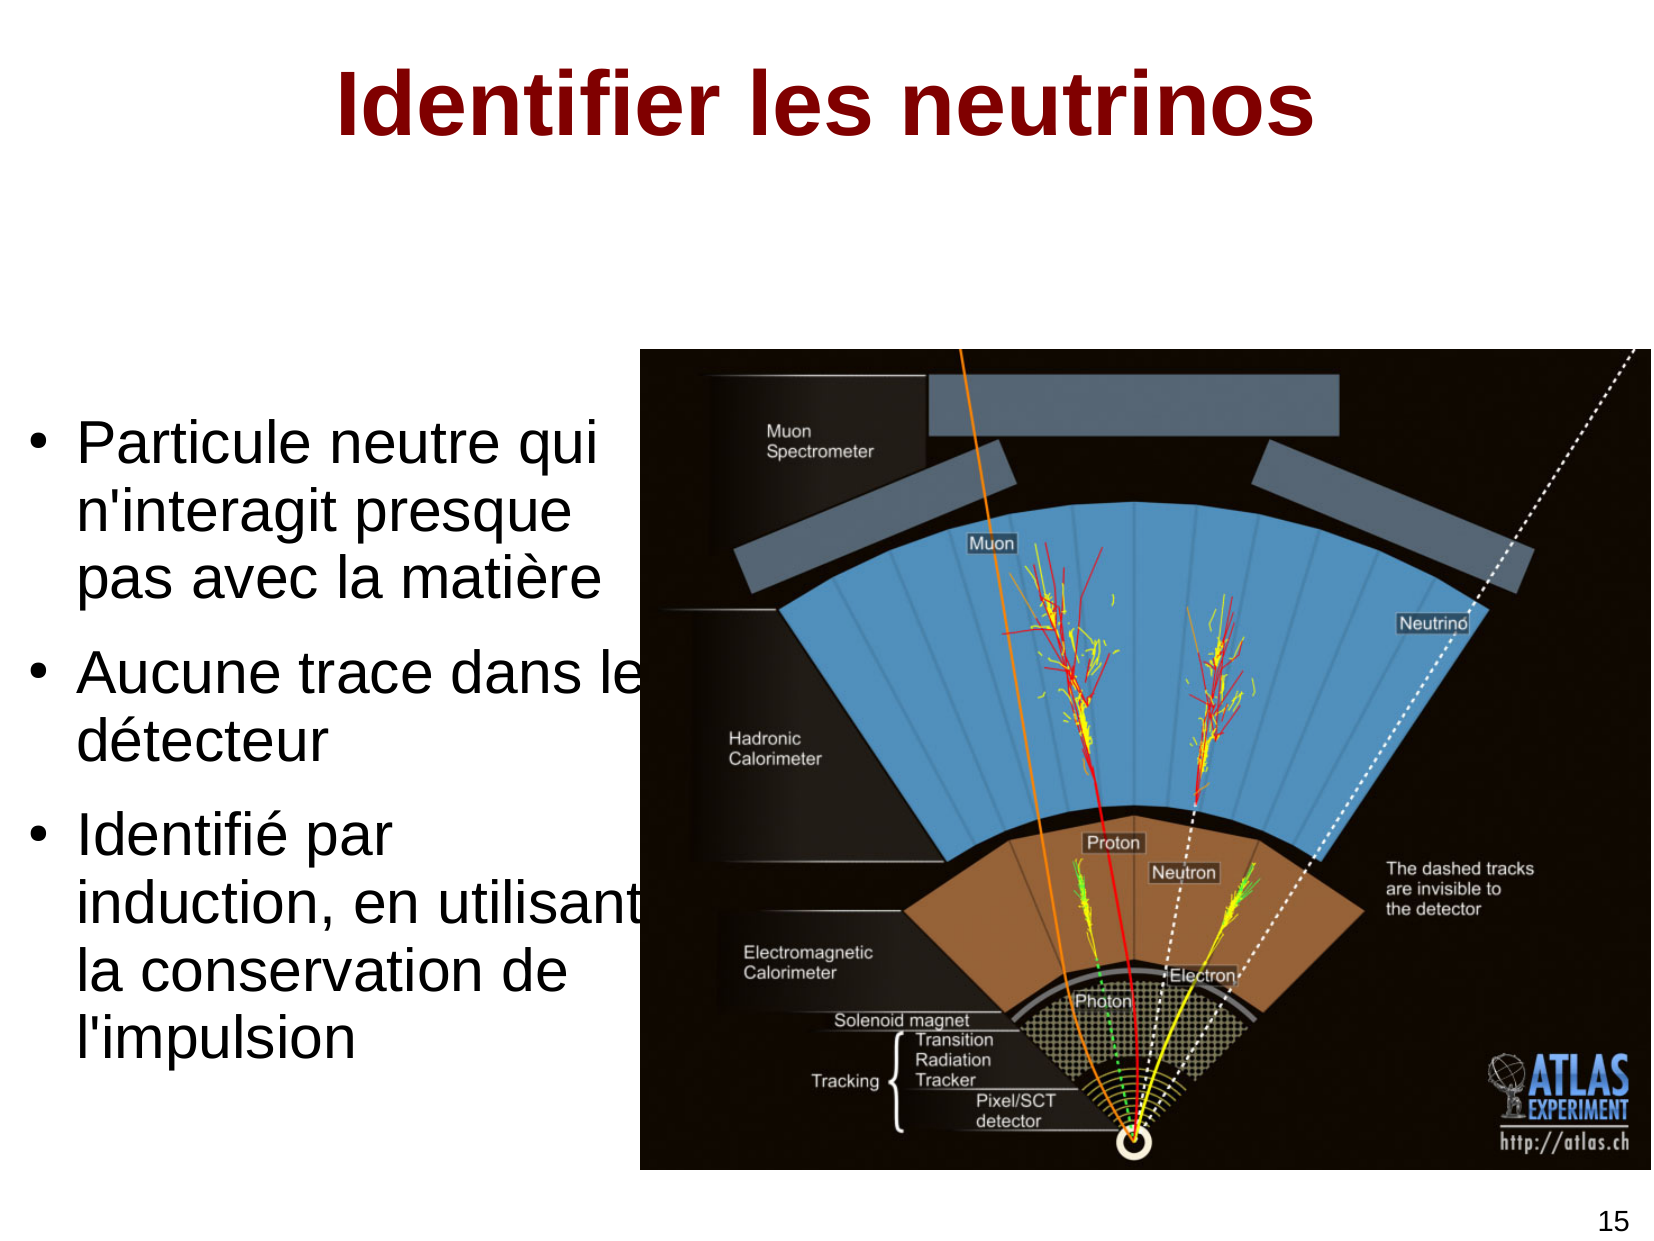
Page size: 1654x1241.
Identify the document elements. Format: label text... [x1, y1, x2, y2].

list Particule neutre qui n'interagit presque pas avec la matière Aucune trace dans le détecteur Identifié par induction, en utilisant la conservation de l'impulsion [11, 408, 640, 1128]
title Identifier les neutrinos [47, 0, 1607, 208]
picture [640, 349, 1651, 1170]
